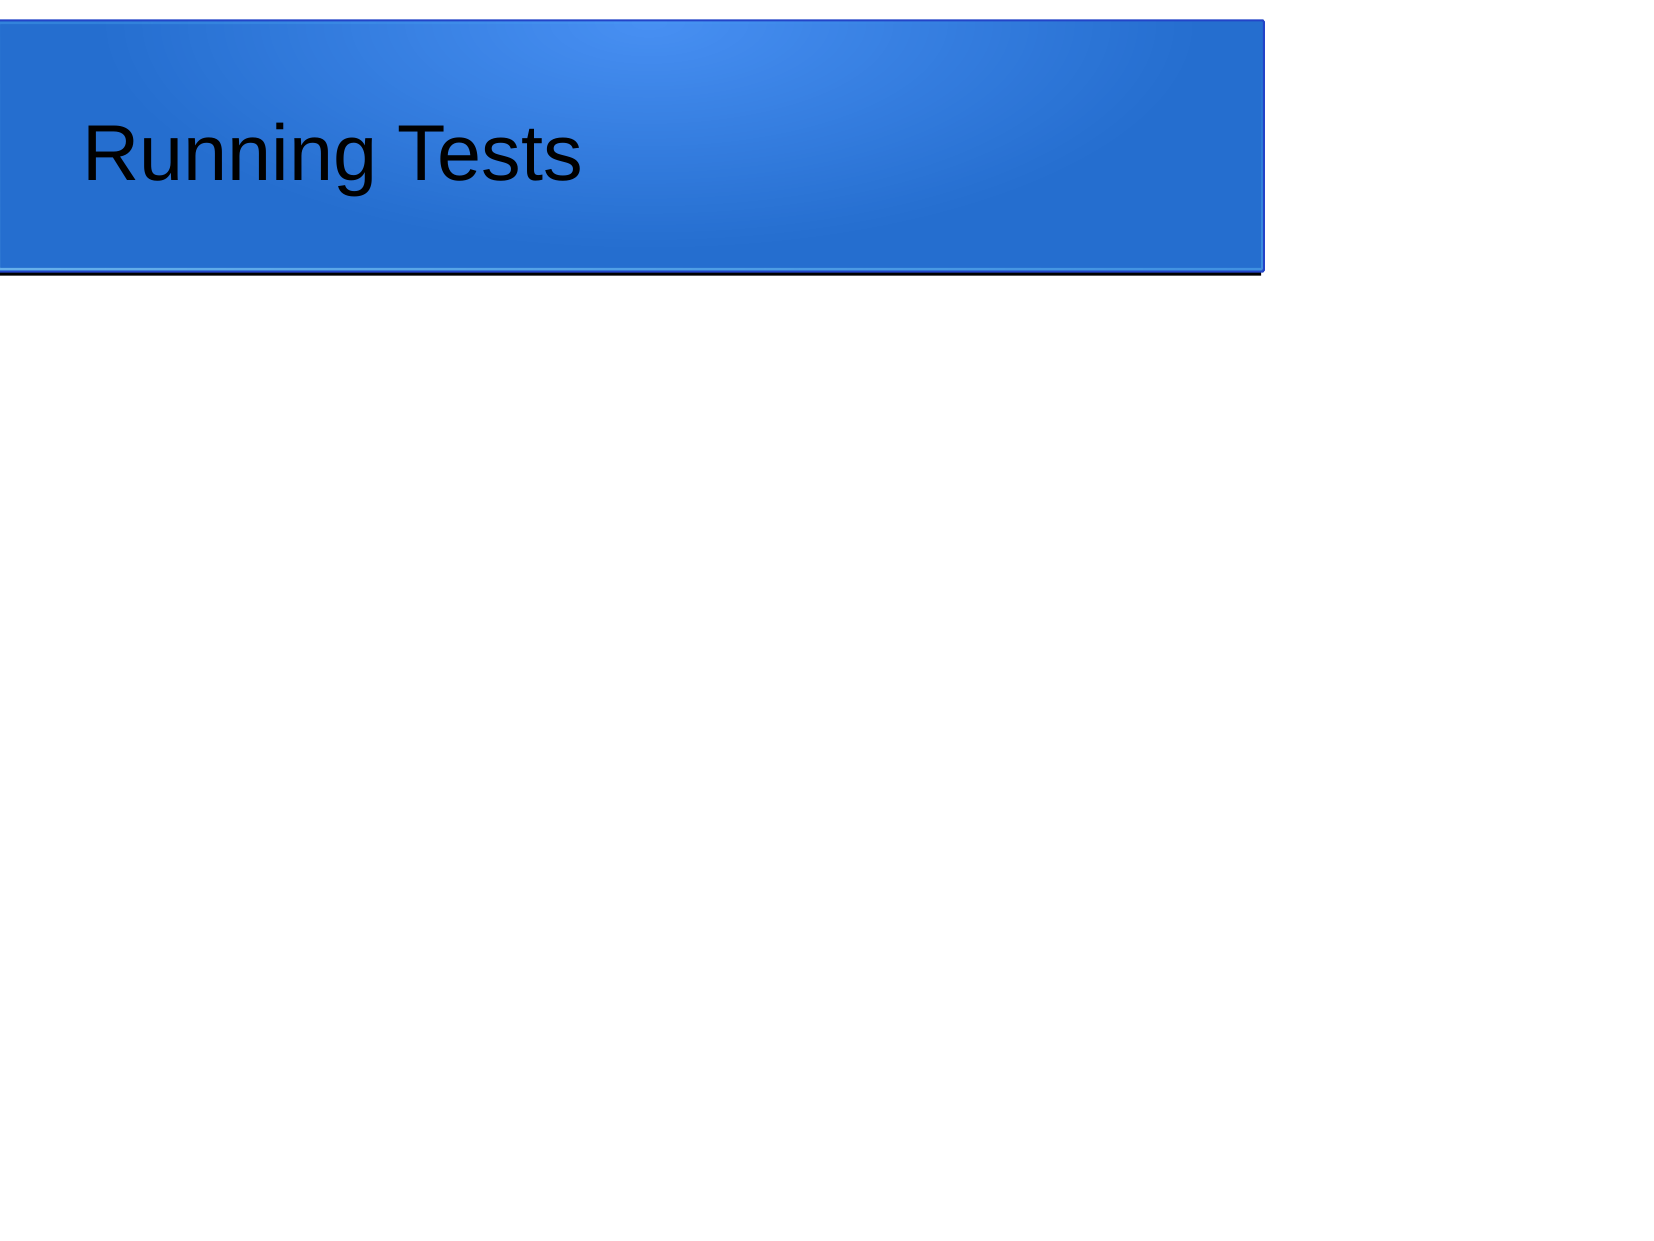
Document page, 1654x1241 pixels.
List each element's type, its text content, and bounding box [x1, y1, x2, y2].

title Running Tests [82, 49, 1571, 257]
